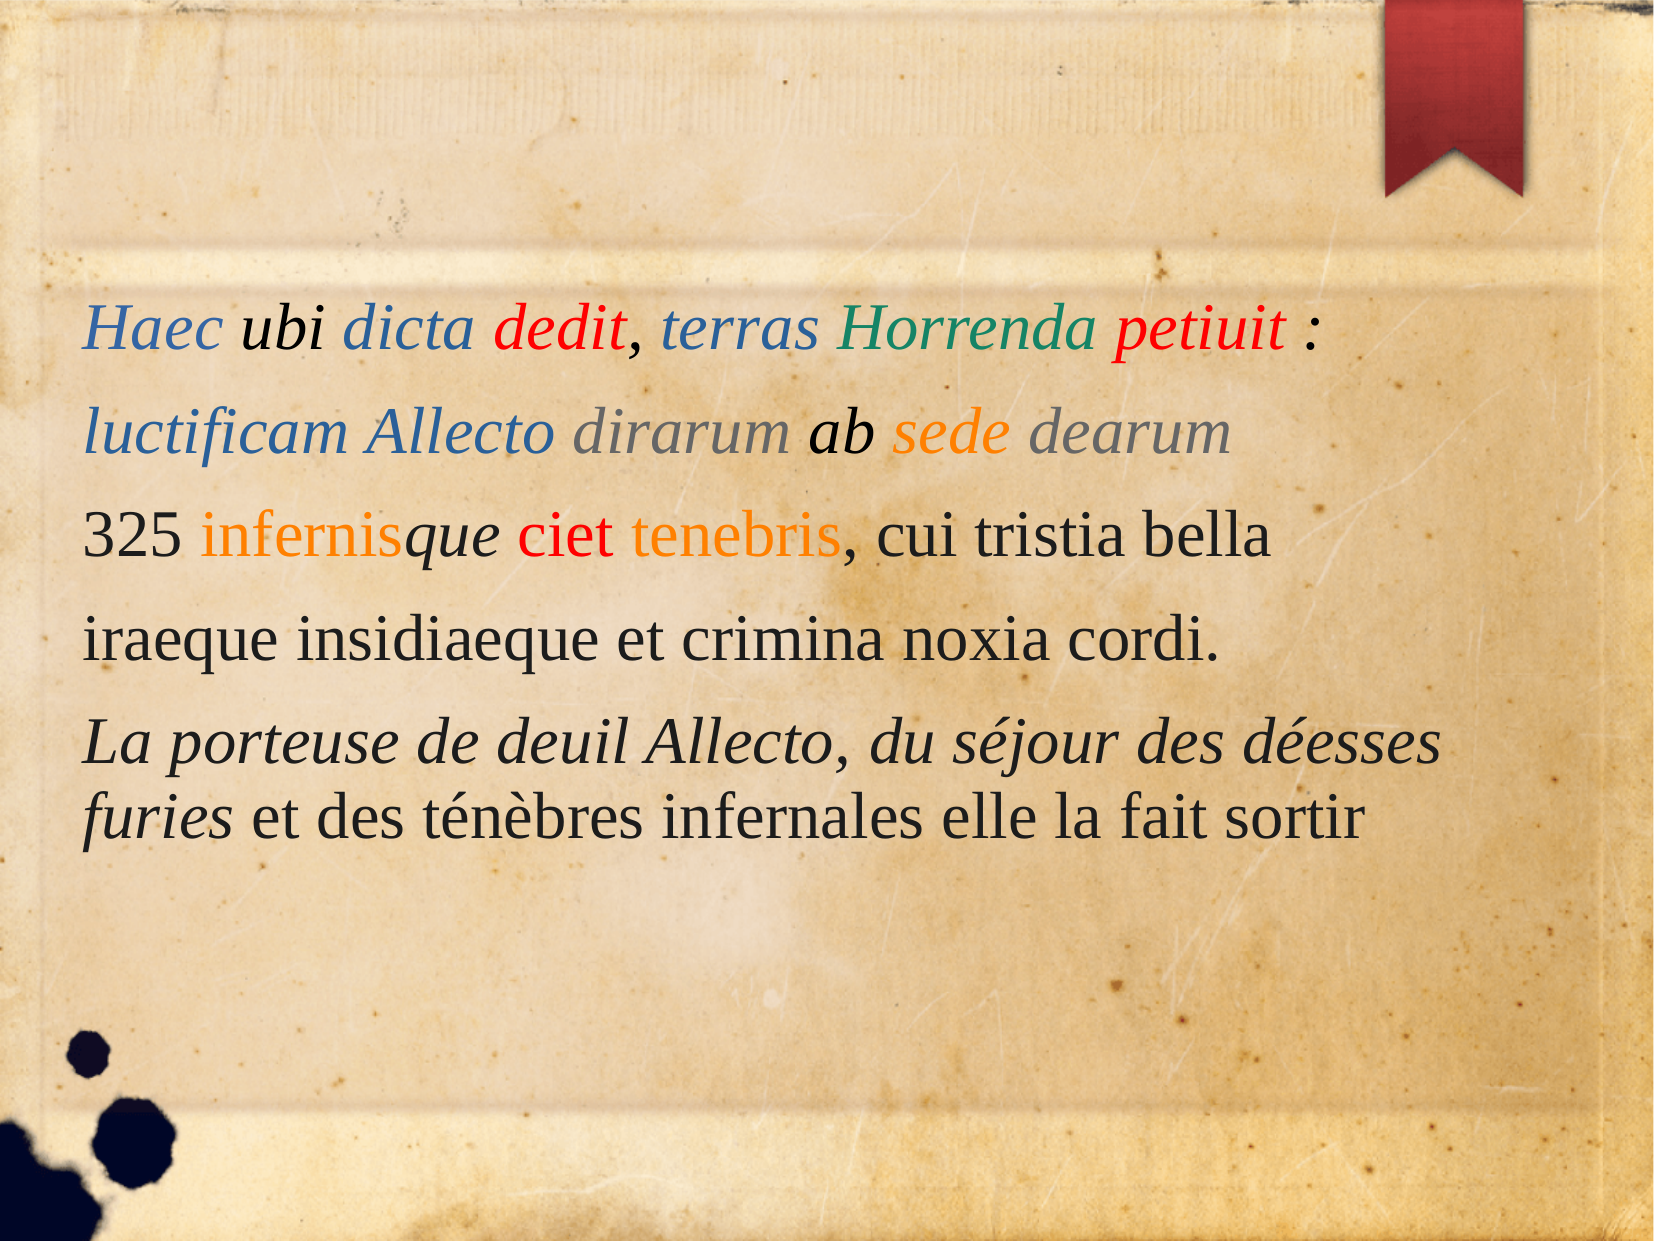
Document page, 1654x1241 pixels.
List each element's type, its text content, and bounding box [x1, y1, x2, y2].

list Haec ubi dicta dedit, terras Horrenda petiuit : luctificam Allecto dirarum ab sede dearum 325 infernisque ciet tenebris, cui tristia bella iraeque insidiaeque et crimina noxia cordi. La porteuse de deuil Allecto, du séjour des déesses furies et des ténèbres infernales elle la fait sortir [82, 290, 1538, 1010]
picture [0, 0, 1654, 1241]
